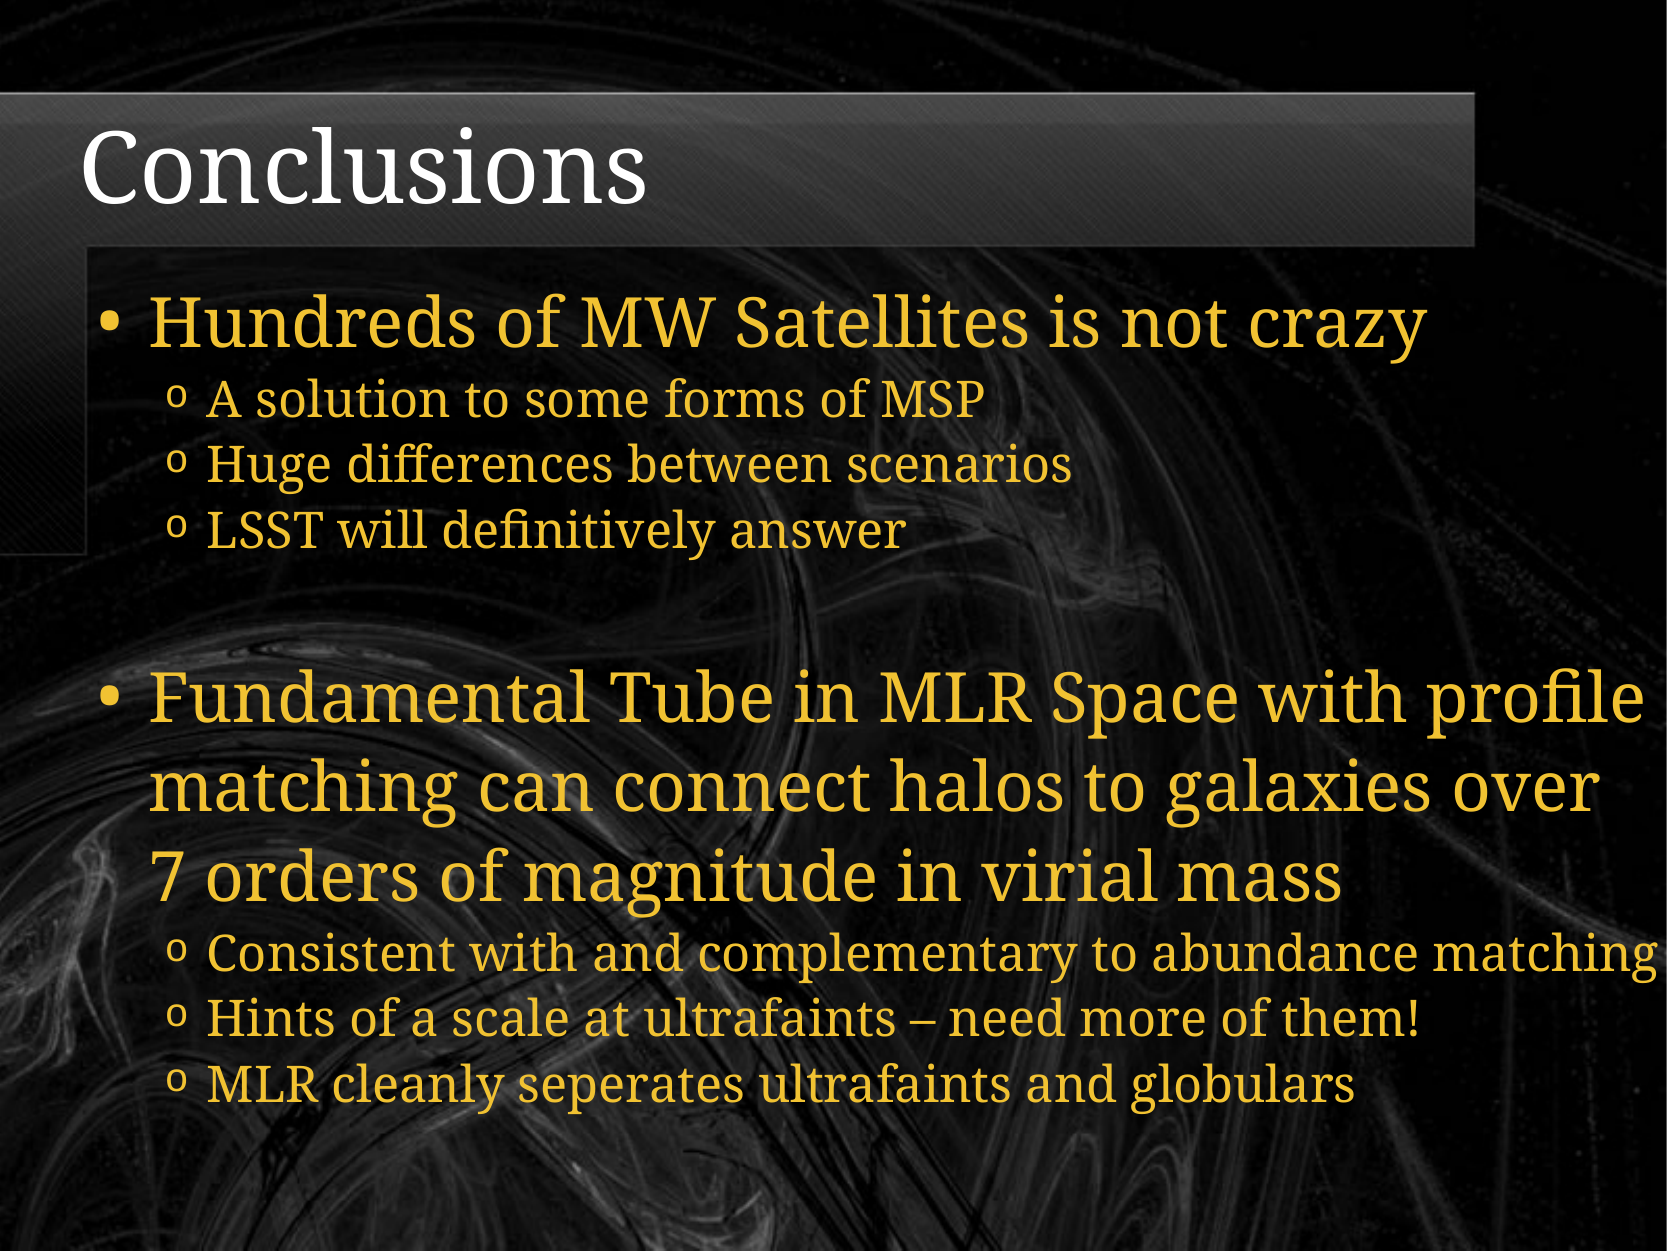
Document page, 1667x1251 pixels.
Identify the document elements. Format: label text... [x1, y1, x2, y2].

list Hundreds of MW Satellites is not crazy A solution to some forms of MSP Huge differences between scenarios LSST will definitively answer Fundamental Tube in MLR Space with profile matching can connect halos to galaxies over 7 orders of magnitude in virial mass Consistent with and complementary to abundance matching Hints of a scale at ultrafaints – need more of them! MLR cleanly seperates ultrafaints and globulars [80, 276, 1667, 1177]
picture [0, 0, 1667, 1251]
title Conclusions [78, 99, 1665, 250]
